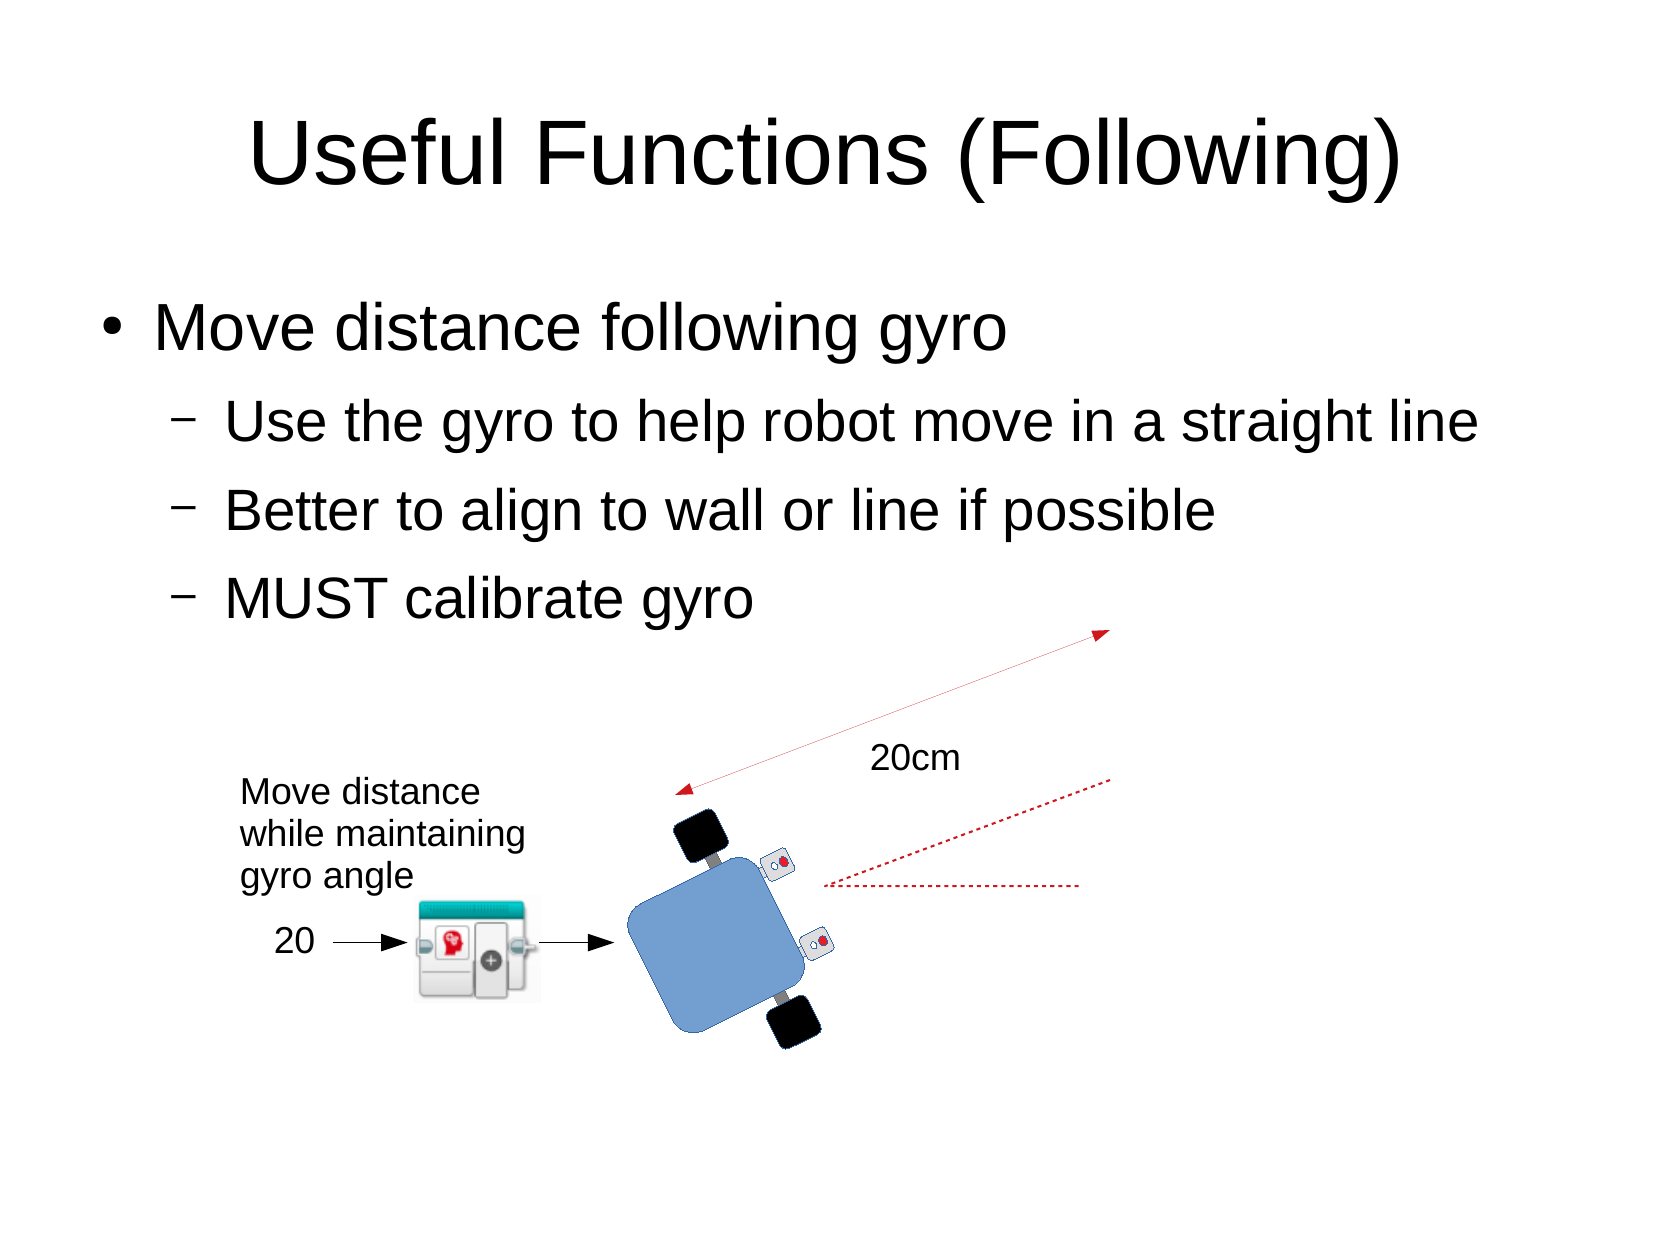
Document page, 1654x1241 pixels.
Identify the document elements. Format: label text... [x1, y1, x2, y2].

list Move distance following gyro Use the gyro to help robot move in a straight line Better to align to wall or line if possible MUST calibrate gyro [82, 290, 1571, 1010]
text_box 20 [195, 912, 331, 970]
title Useful Functions (Following) [82, 49, 1571, 257]
picture [413, 904, 541, 1003]
text_box Move distance while maintaining gyro angle [225, 762, 589, 904]
text_box [627, 808, 835, 1050]
text_box 20cm [855, 729, 991, 829]
